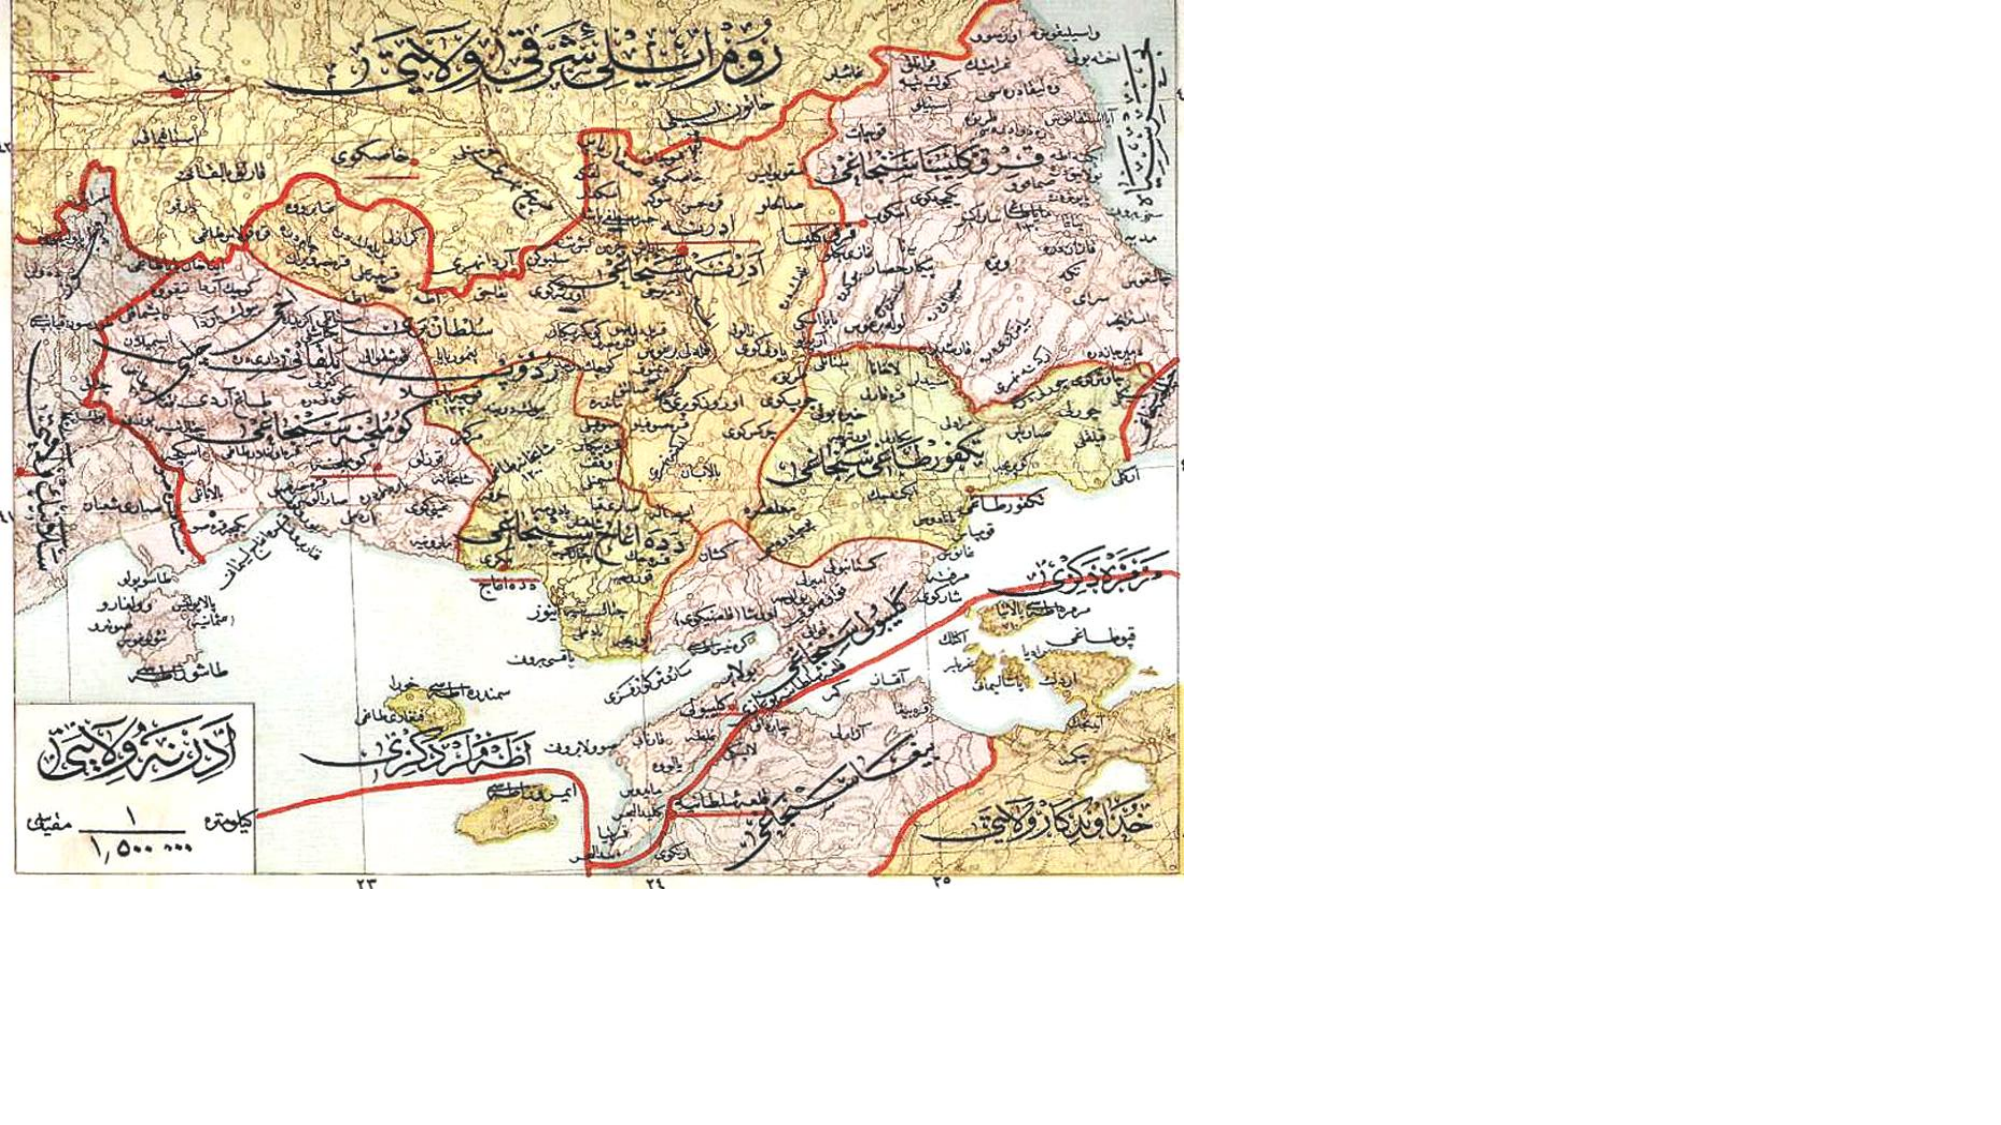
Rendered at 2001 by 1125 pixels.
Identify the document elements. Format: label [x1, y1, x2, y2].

picture [0, 0, 1184, 889]
